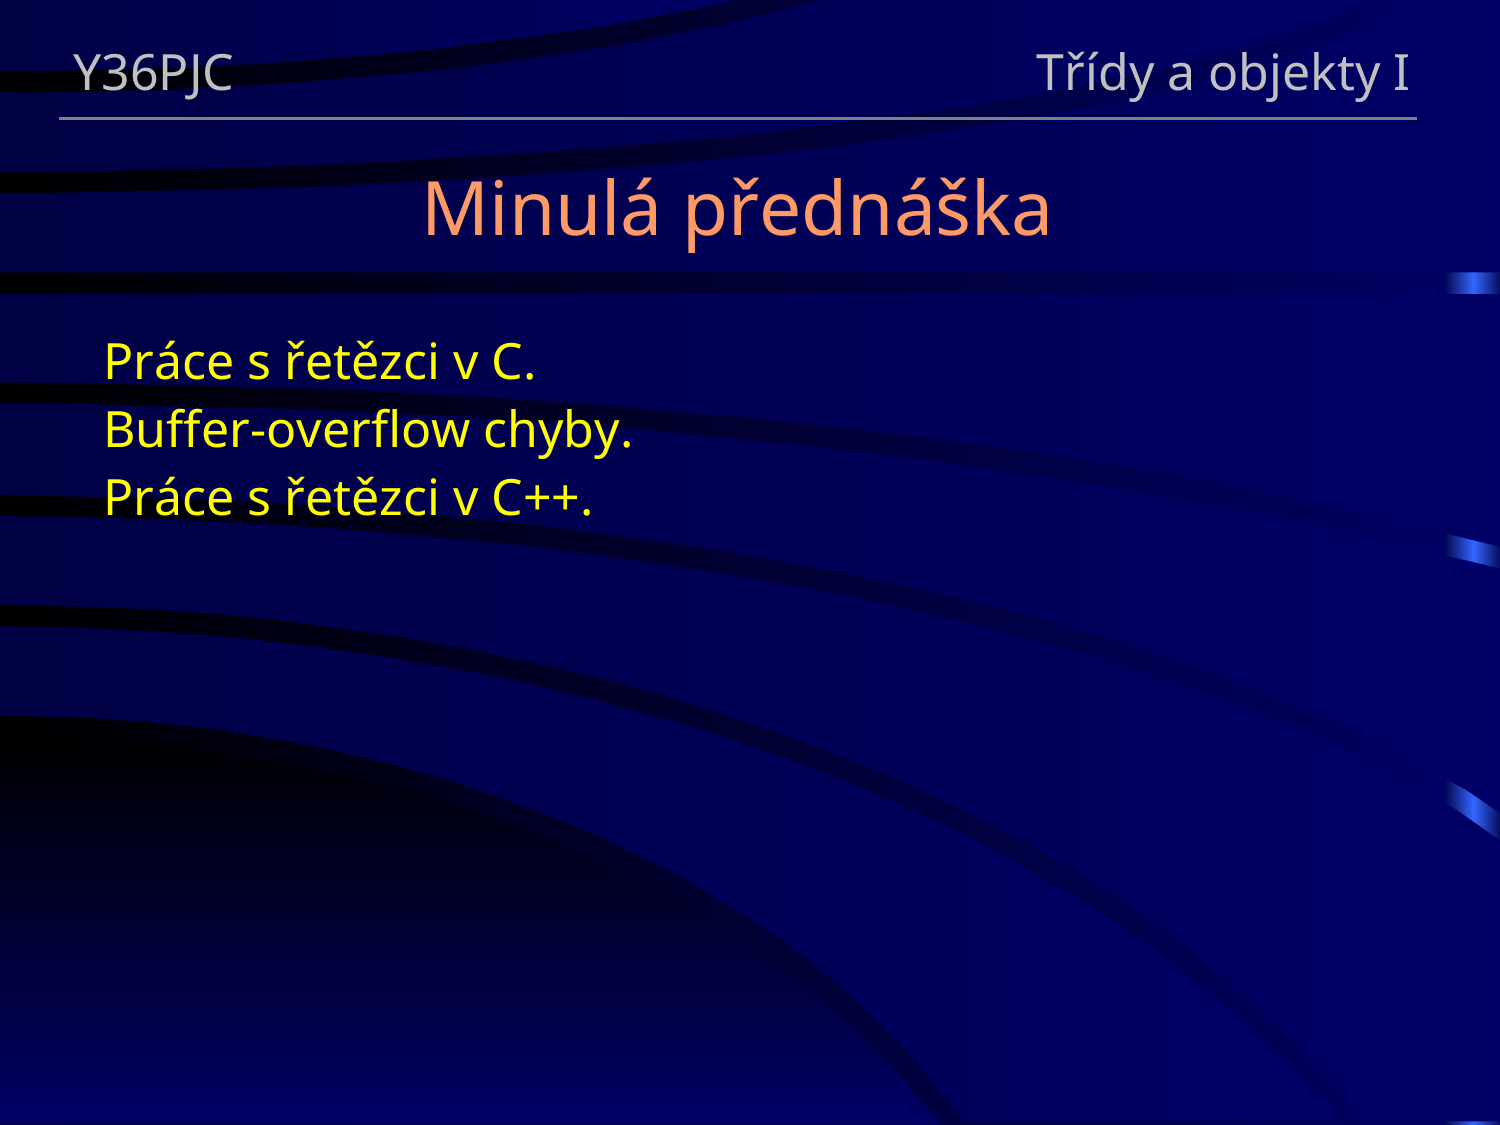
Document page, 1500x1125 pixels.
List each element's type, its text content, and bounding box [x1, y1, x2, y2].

text_box Třídy a objekty I [1021, 29, 1418, 105]
text_box Minulá přednáška Práce s řetězci v C. Buffer-overflow chyby. Práce s řetězci v C++. [59, 147, 1418, 495]
text_box Y36PJC [59, 29, 251, 105]
